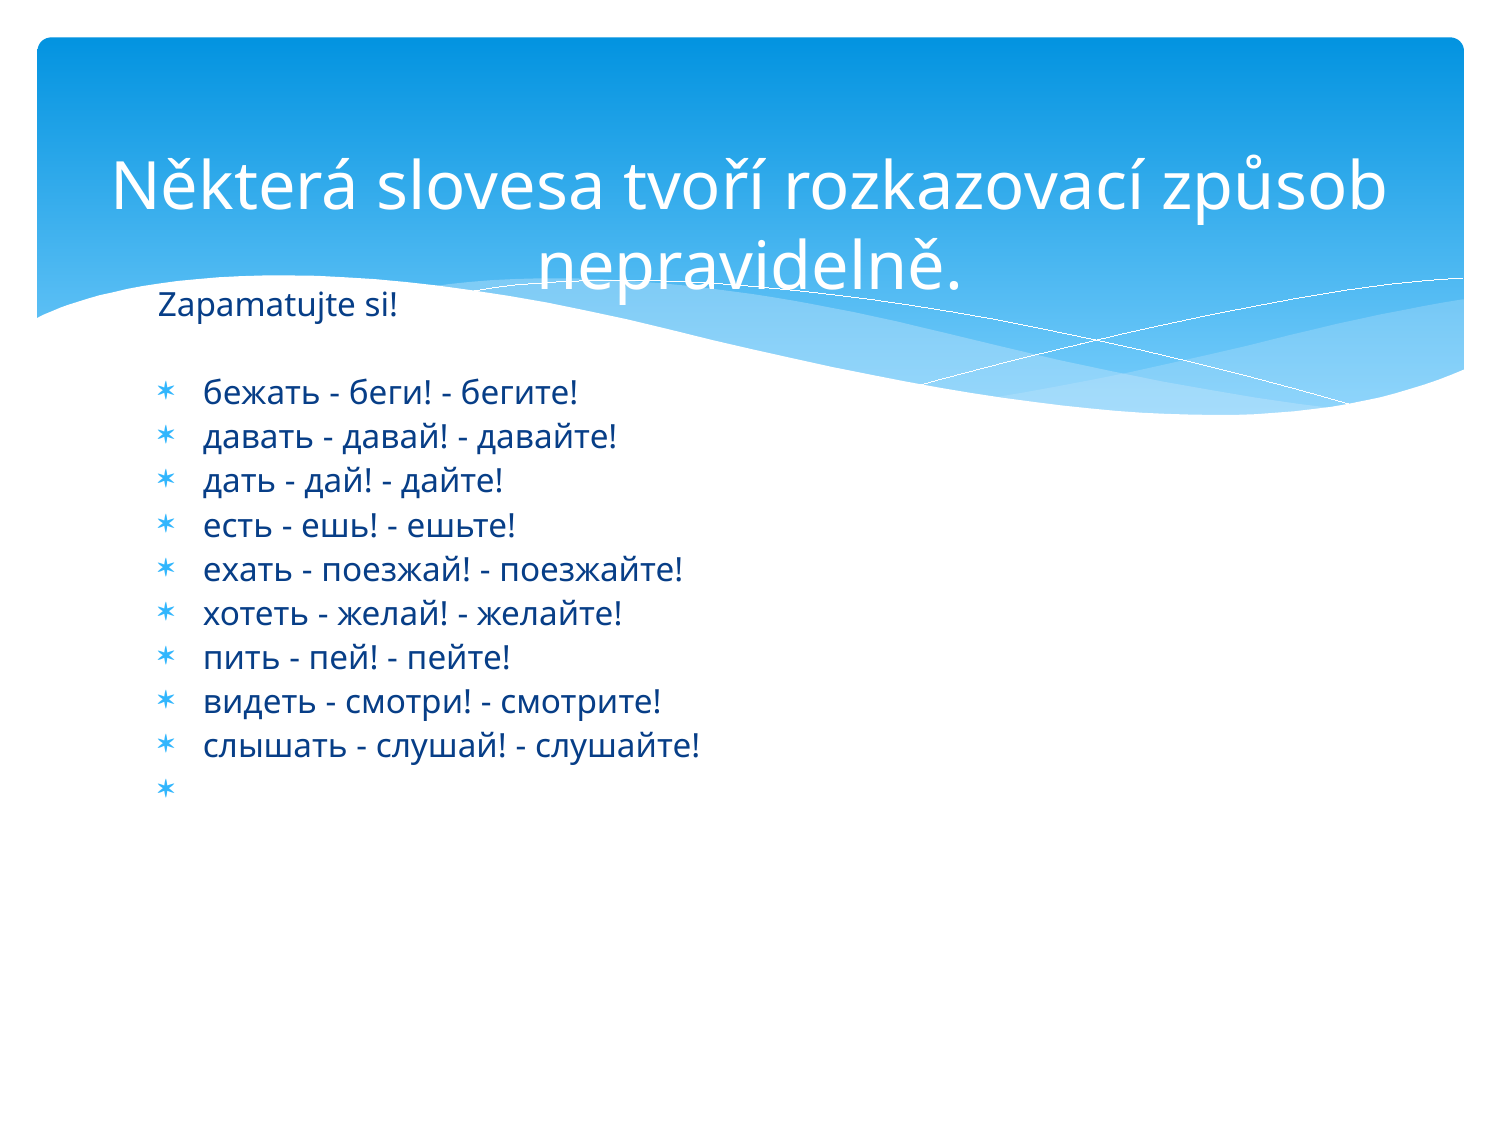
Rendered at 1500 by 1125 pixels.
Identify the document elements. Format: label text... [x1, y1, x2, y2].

list Zapamatujte si! бежать - беги! - бегите! давать - давай! - давайте! дать - дай! - дайте! есть - ешь! - ешьте! ехать - поезжай! - поезжайте! хотеть - желай! - желайте! пить - пей! - пейте! видеть - смотри! - смотрите! слышать - слушай! - слушайте! [142, 232, 1359, 1005]
title Některá slovesa tvoří rozkazovací způsob nepravidelně. [75, 55, 1426, 232]
